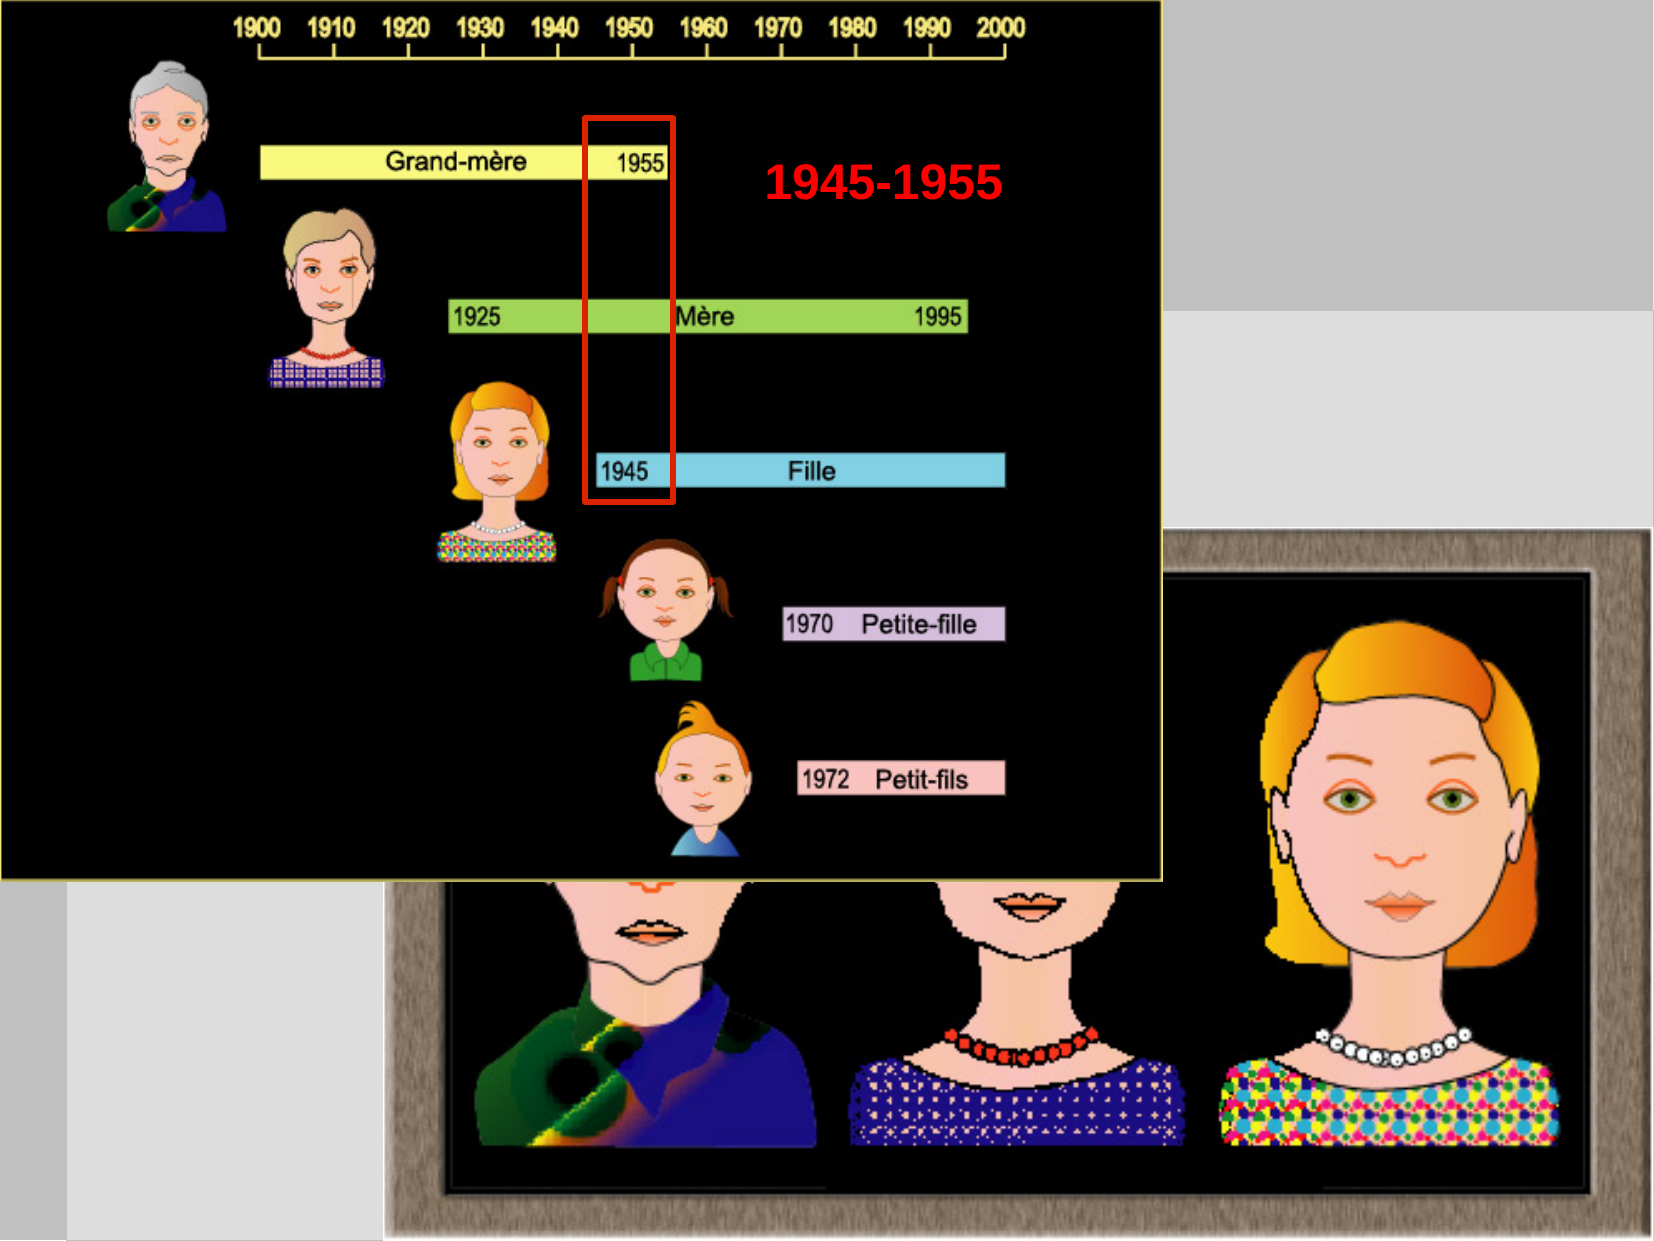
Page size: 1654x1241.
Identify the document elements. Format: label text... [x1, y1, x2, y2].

title 1945-1955 [708, 128, 1059, 237]
picture [0, 0, 1654, 1241]
text_box [584, 118, 674, 502]
